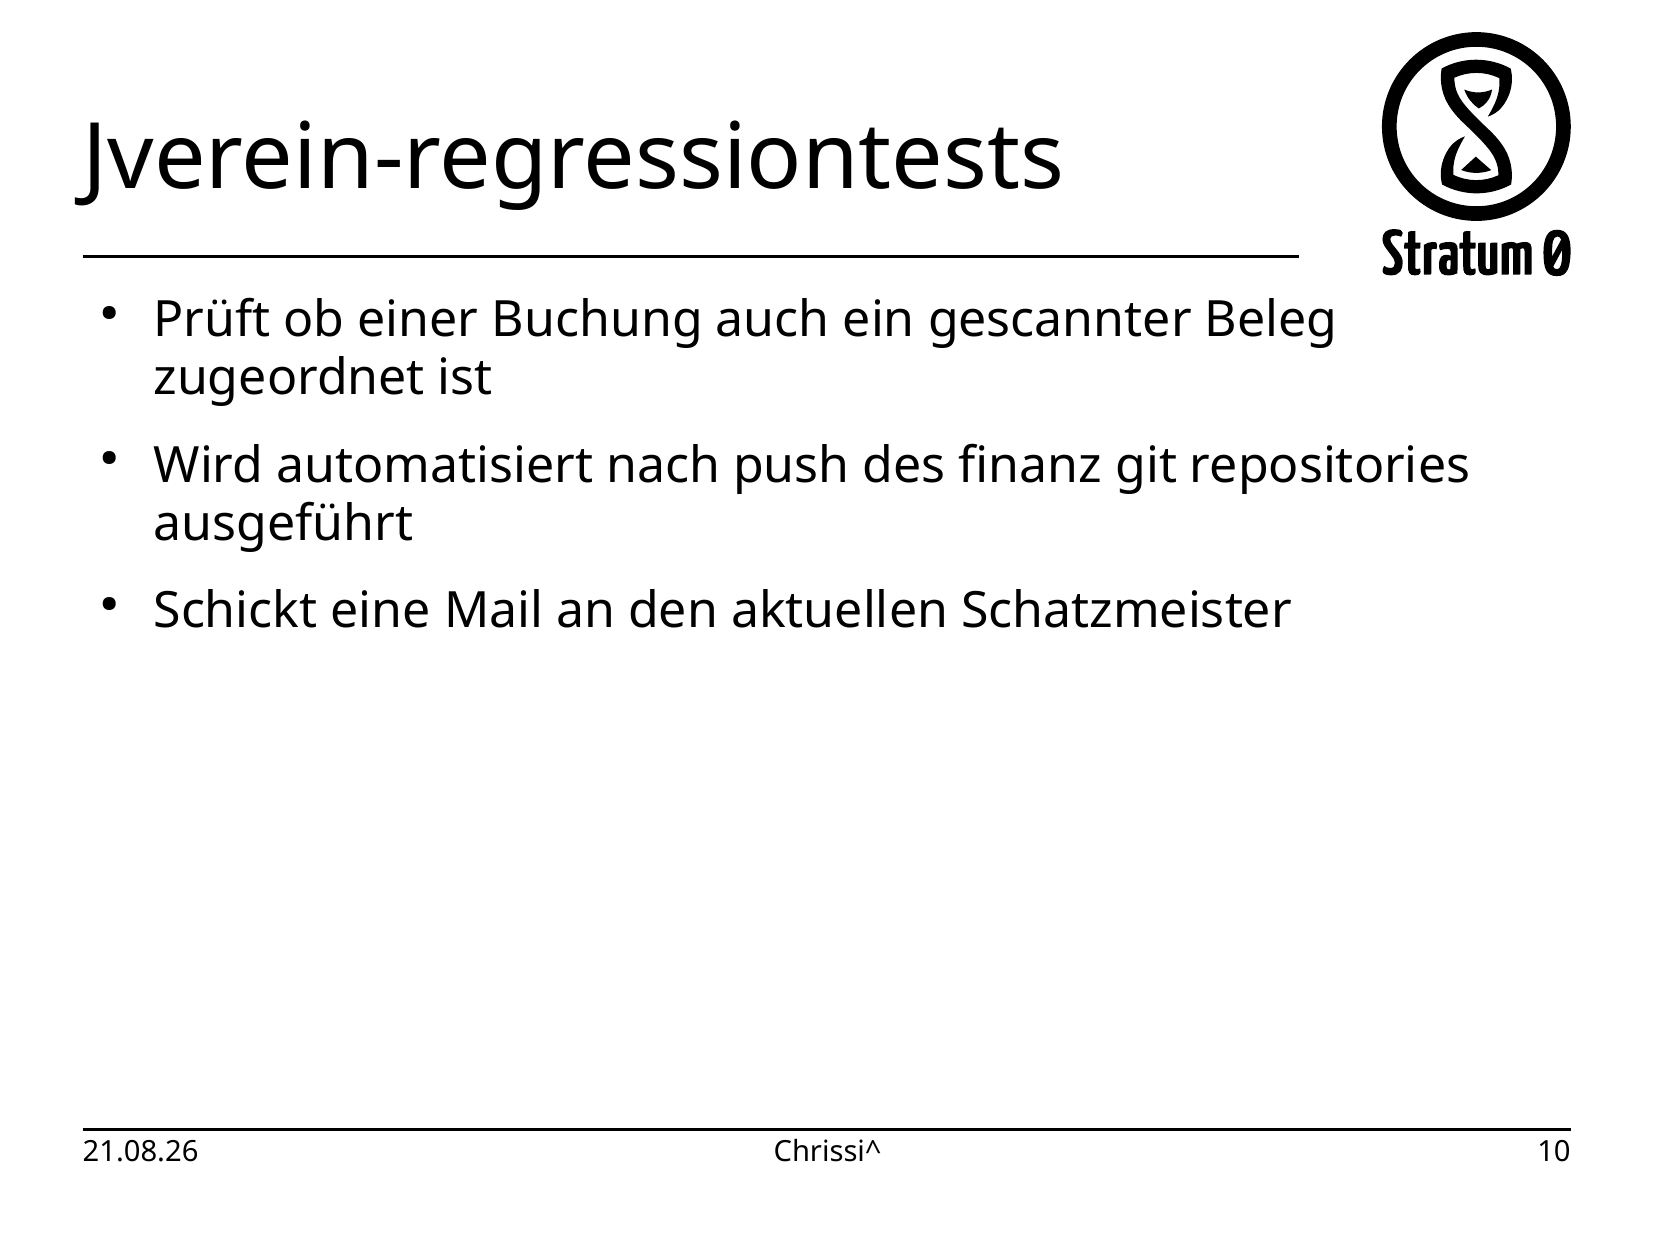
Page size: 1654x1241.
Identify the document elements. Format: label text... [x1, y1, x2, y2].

list Prüft ob einer Buchung auch ein gescannter Beleg zugeordnet ist Wird automatisiert nach push des finanz git repositories ausgeführt Schickt eine Mail an den aktuellen Schatzmeister [82, 290, 1538, 1010]
title Jverein-regressiontests [82, 49, 1300, 257]
